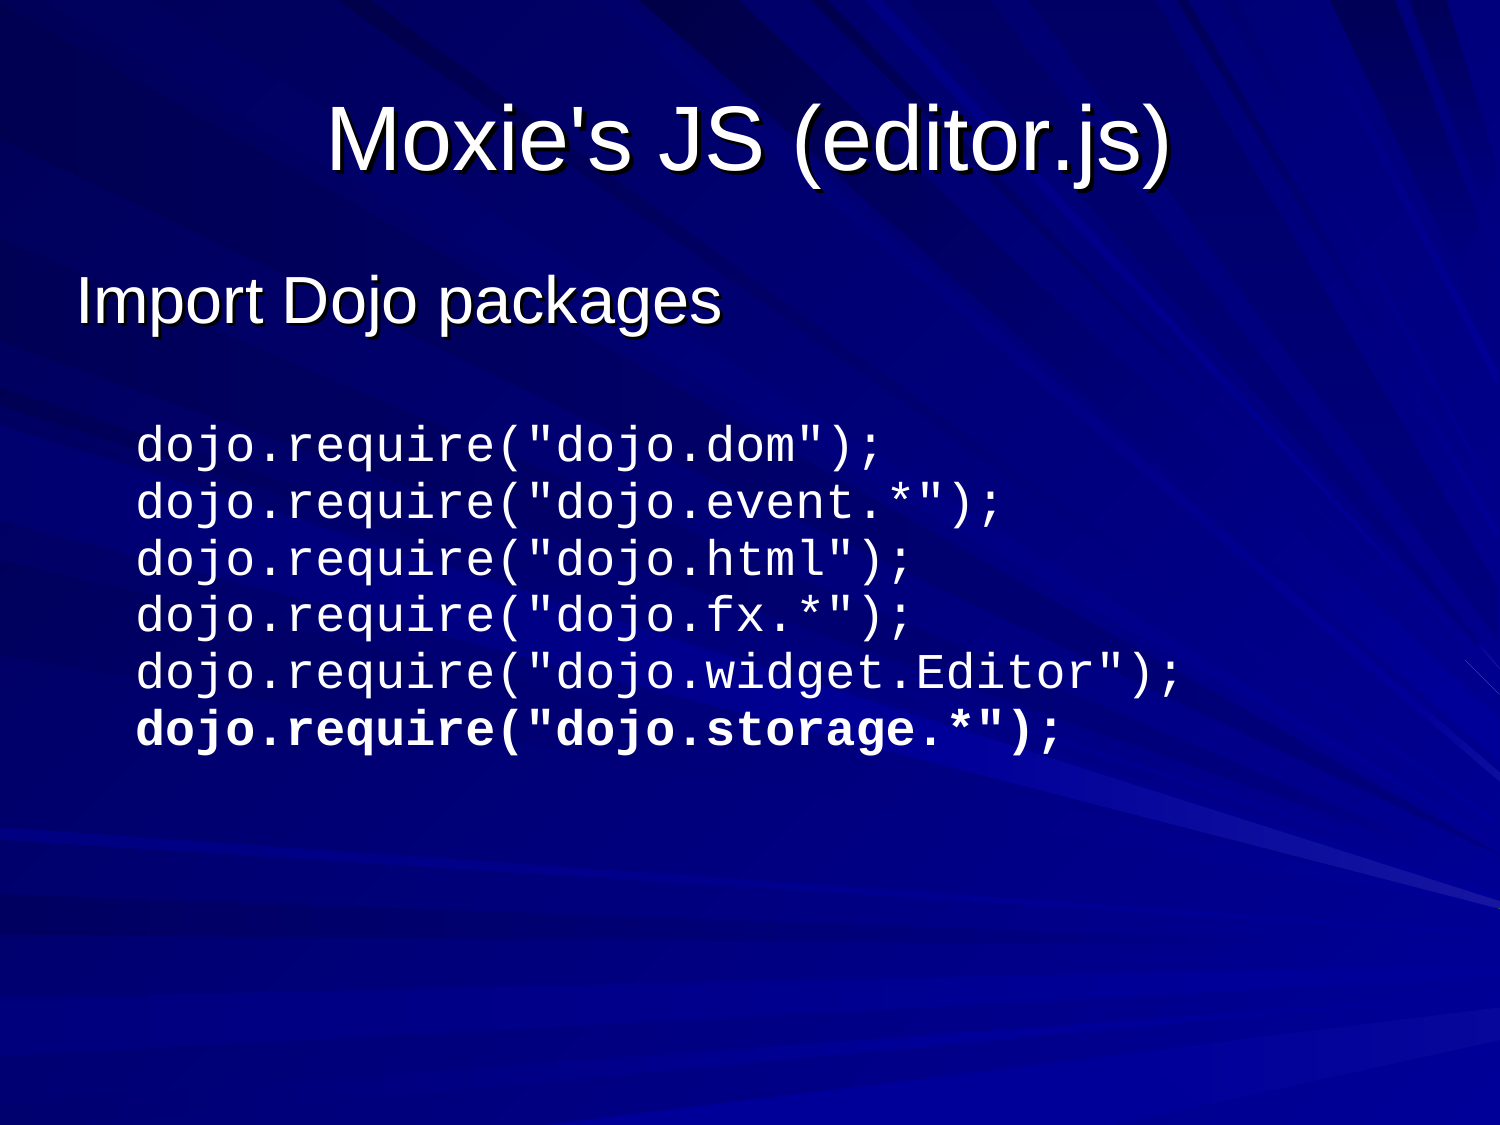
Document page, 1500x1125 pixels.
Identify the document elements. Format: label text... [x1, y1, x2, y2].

list Import Dojo packages [75, 263, 1425, 993]
title Moxie's JS (editor.js) [75, 51, 1425, 226]
text_box dojo.require("dojo.dom"); dojo.require("dojo.event.*"); dojo.require("dojo.html"); dojo.require("dojo.fx.*"); dojo.require("dojo.widget.Editor"); dojo.require("dojo.storage.*"); [120, 412, 1388, 753]
